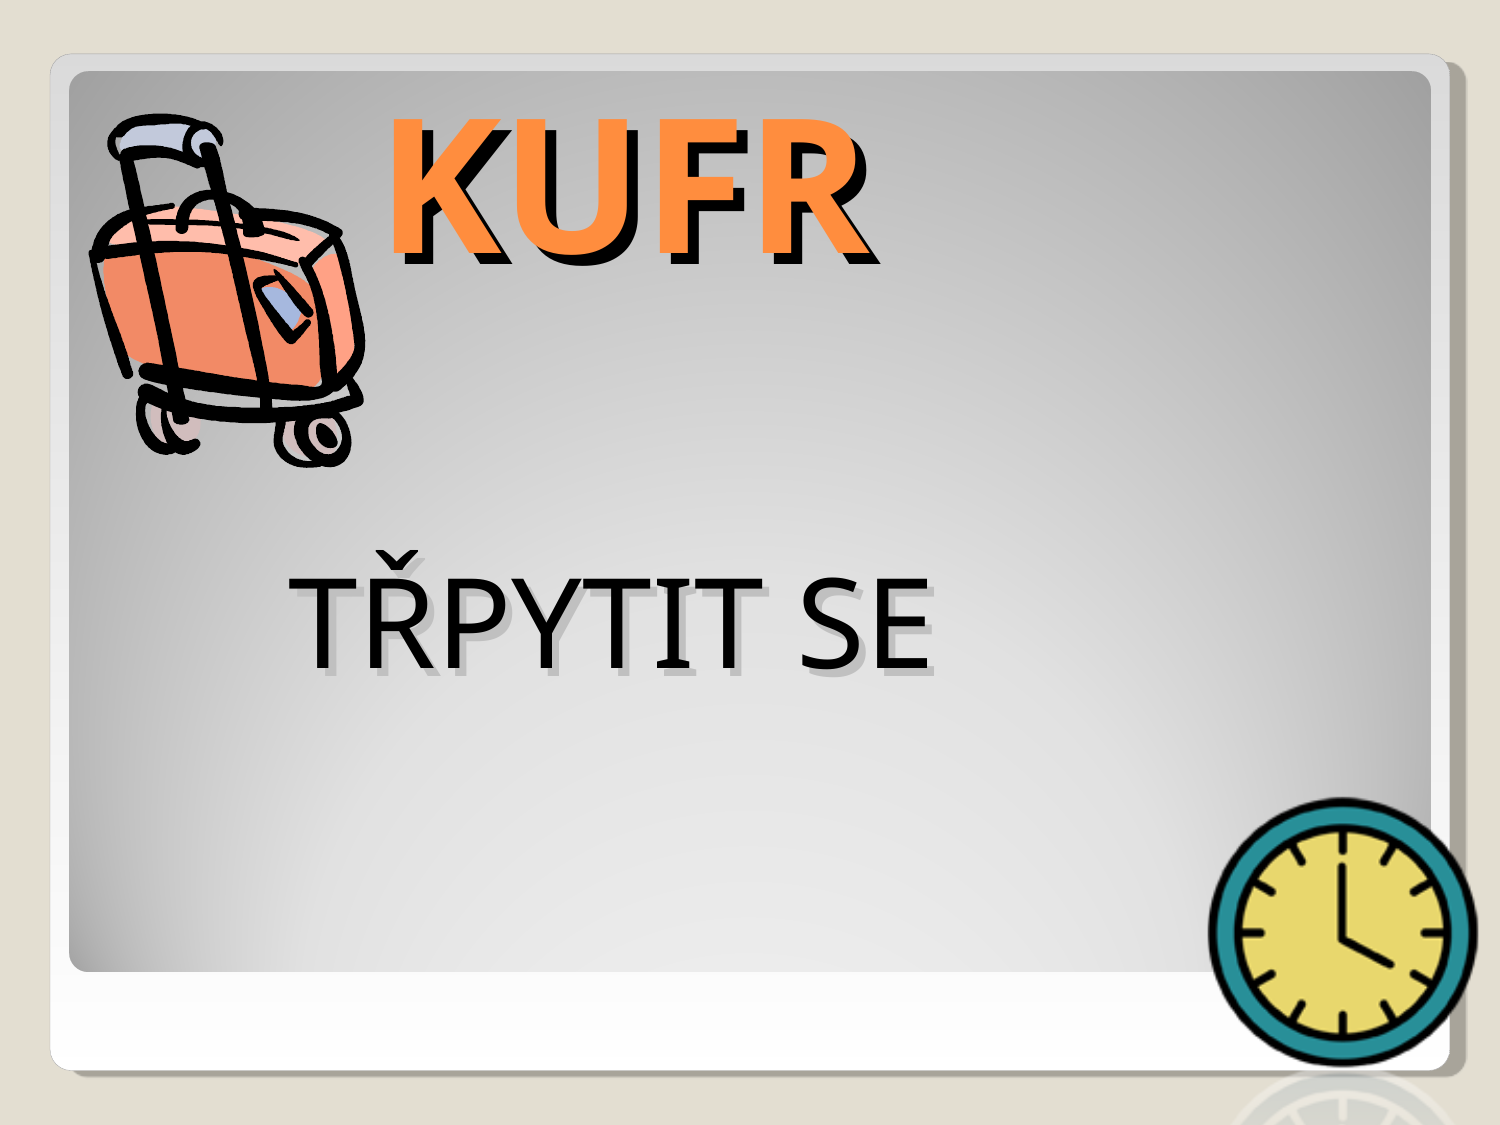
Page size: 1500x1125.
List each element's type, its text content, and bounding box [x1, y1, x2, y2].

text_box KUFR [362, 54, 1379, 362]
picture [69, 71, 1500, 1125]
text_box TŘPYTIT SE [107, 536, 1117, 780]
